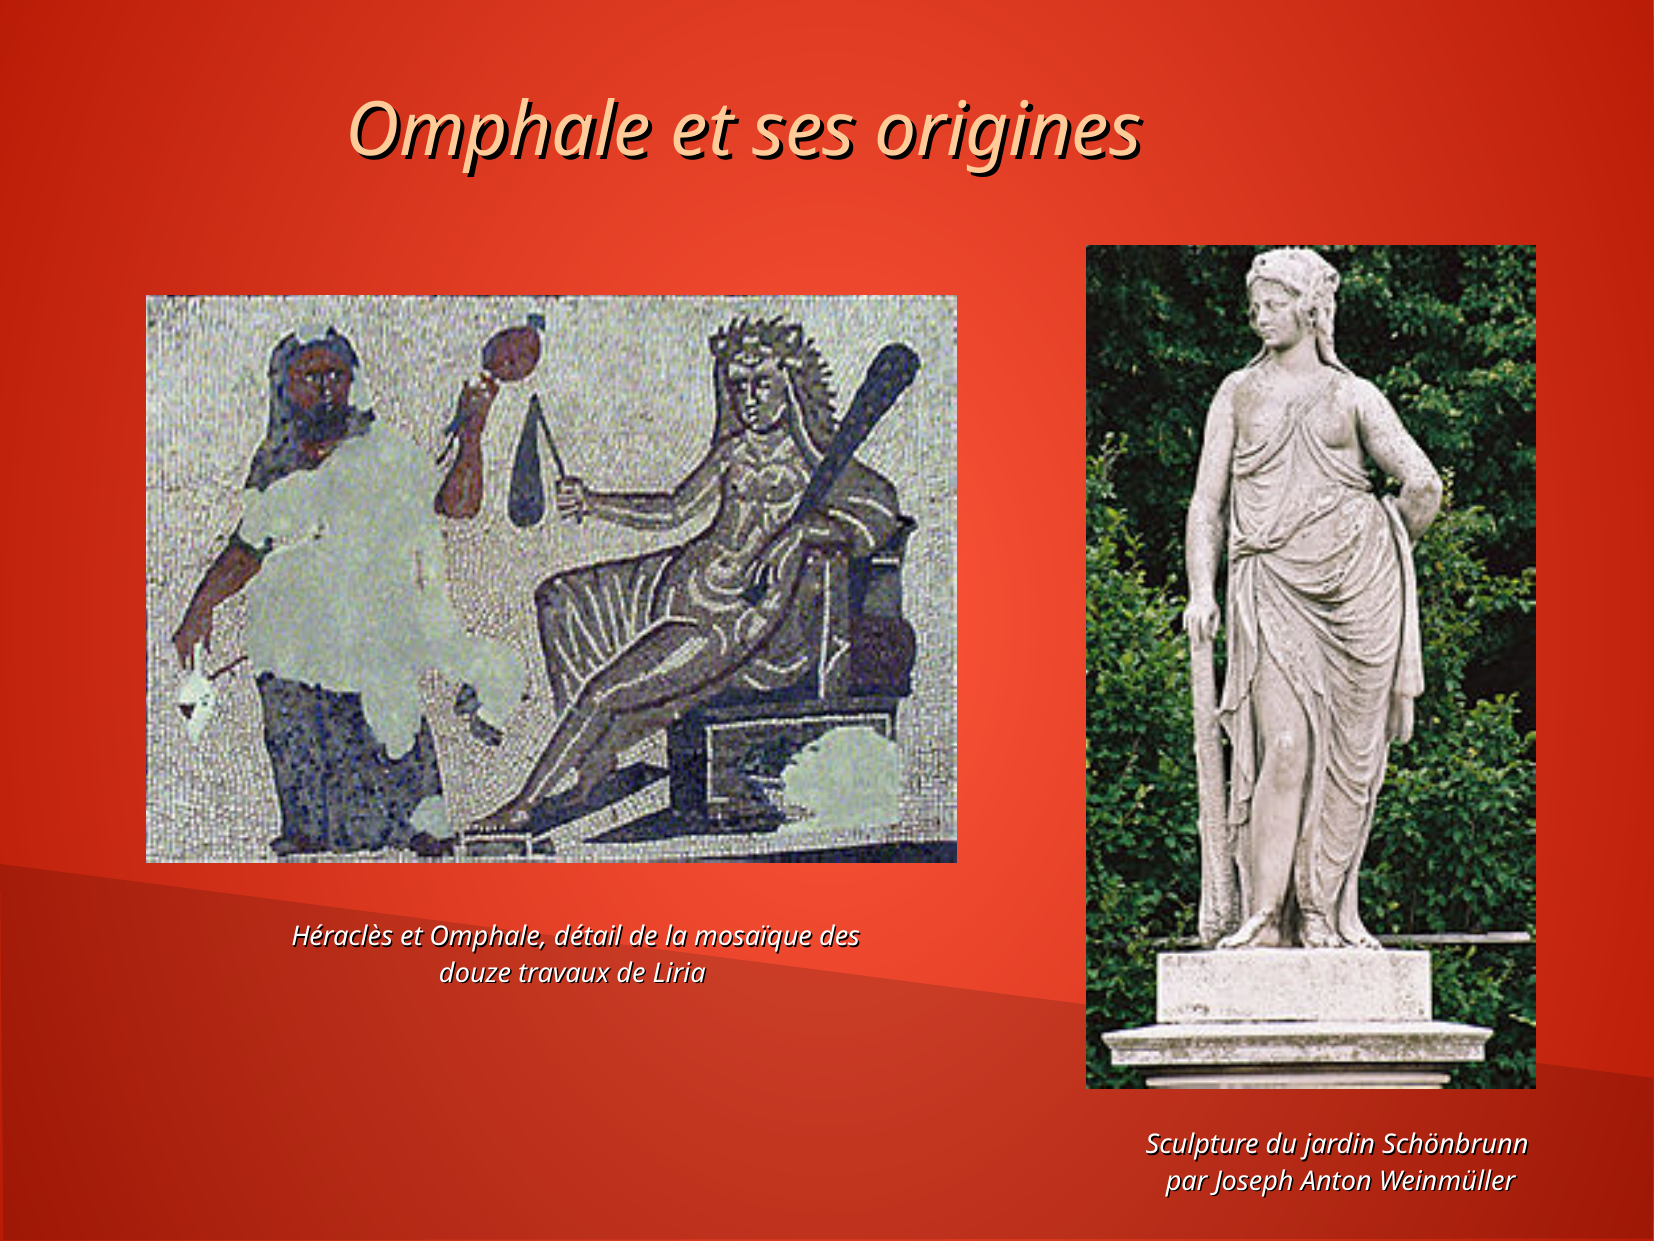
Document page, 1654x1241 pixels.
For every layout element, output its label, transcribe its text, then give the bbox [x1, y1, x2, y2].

text_box Sculpture du jardin Schönbrunn par Joseph Anton Weinmüller [1074, 1117, 1607, 1241]
picture [1086, 245, 1536, 1089]
picture [146, 295, 957, 863]
text_box Omphale et ses origines [330, 59, 1430, 306]
text_box Héraclès et Omphale, détail de la mosaïque des douze travaux de Liria [259, 909, 892, 994]
